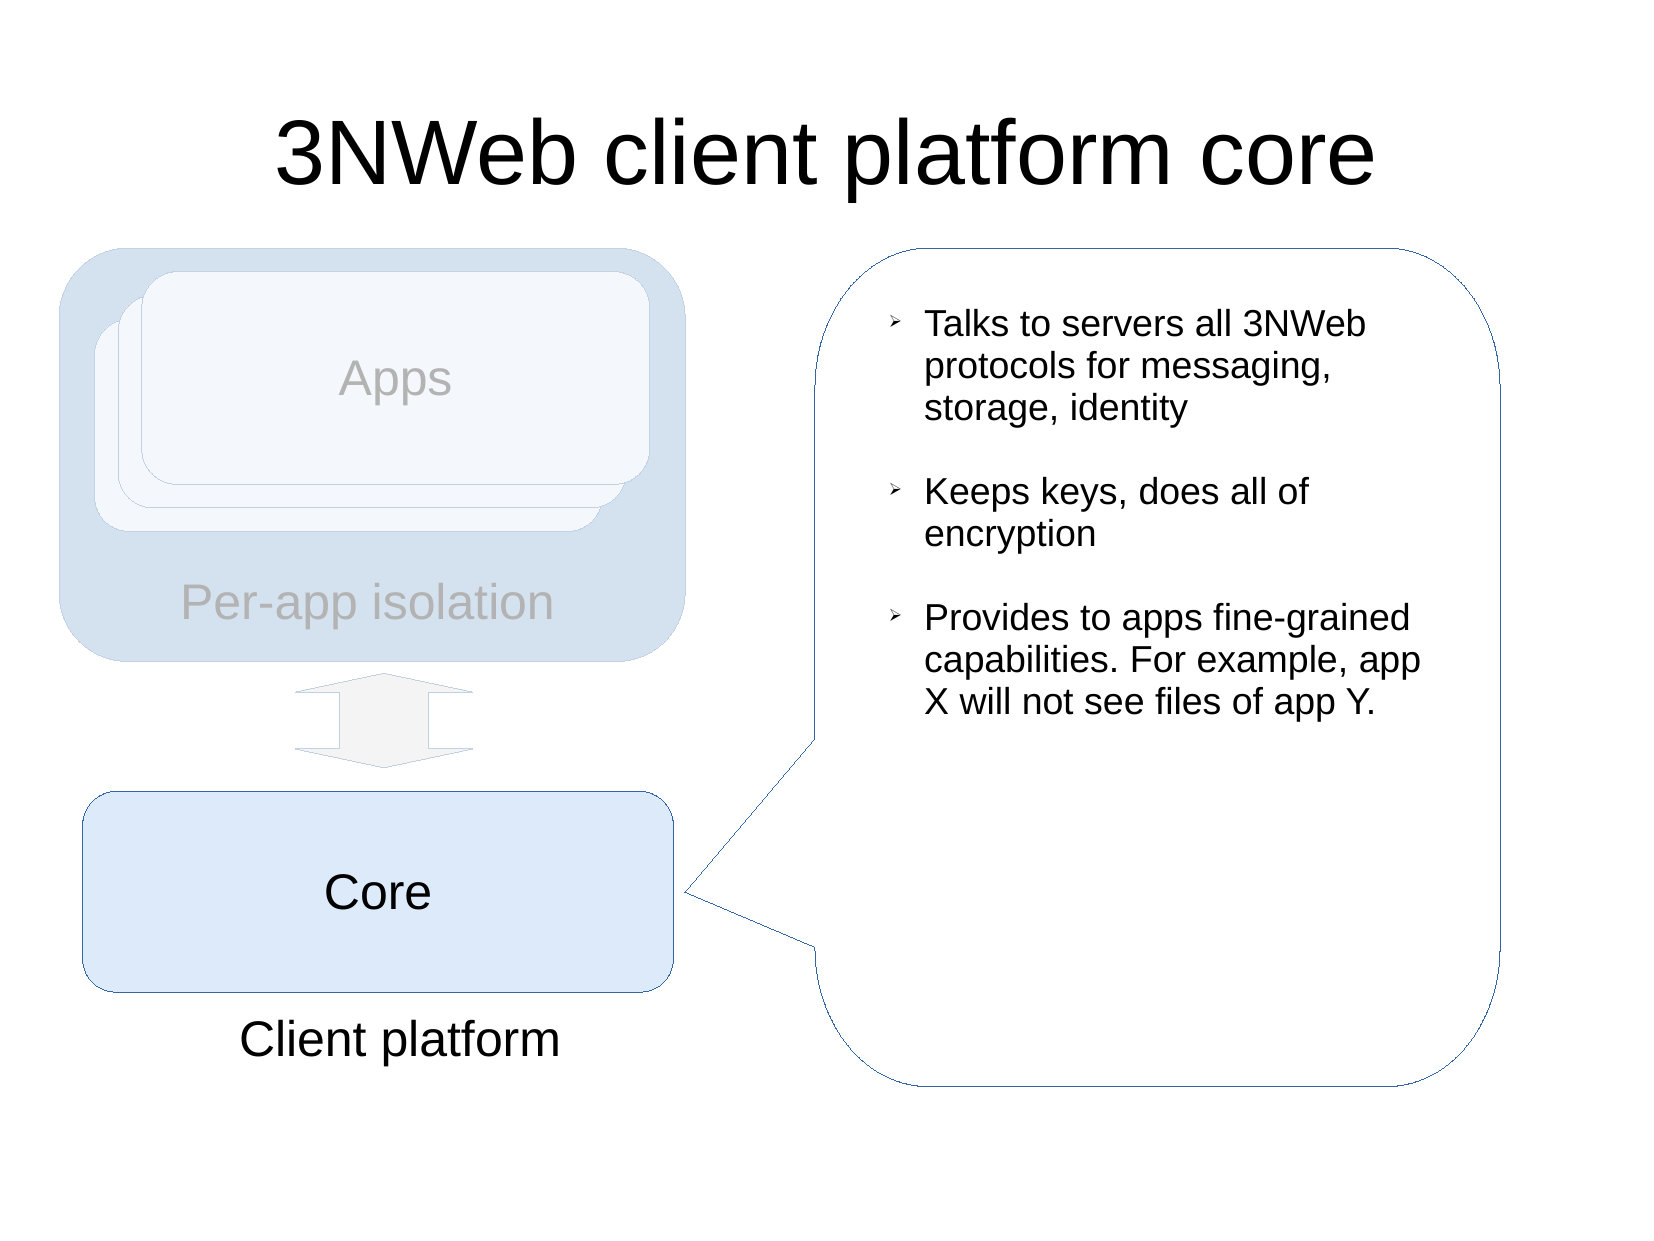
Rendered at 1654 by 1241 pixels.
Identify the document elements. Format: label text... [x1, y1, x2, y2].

text_box Talks to servers all 3NWeb protocols for messaging, storage, identity Keeps keys, does all of encryption Provides to apps fine-grained capabilities. For example, app X will not see files of app Y. [874, 295, 1441, 1042]
text_box Client platform [224, 1003, 579, 1076]
text_box Core [82, 791, 674, 993]
text_box [35, 236, 697, 780]
title 3NWeb client platform core [82, 49, 1571, 257]
